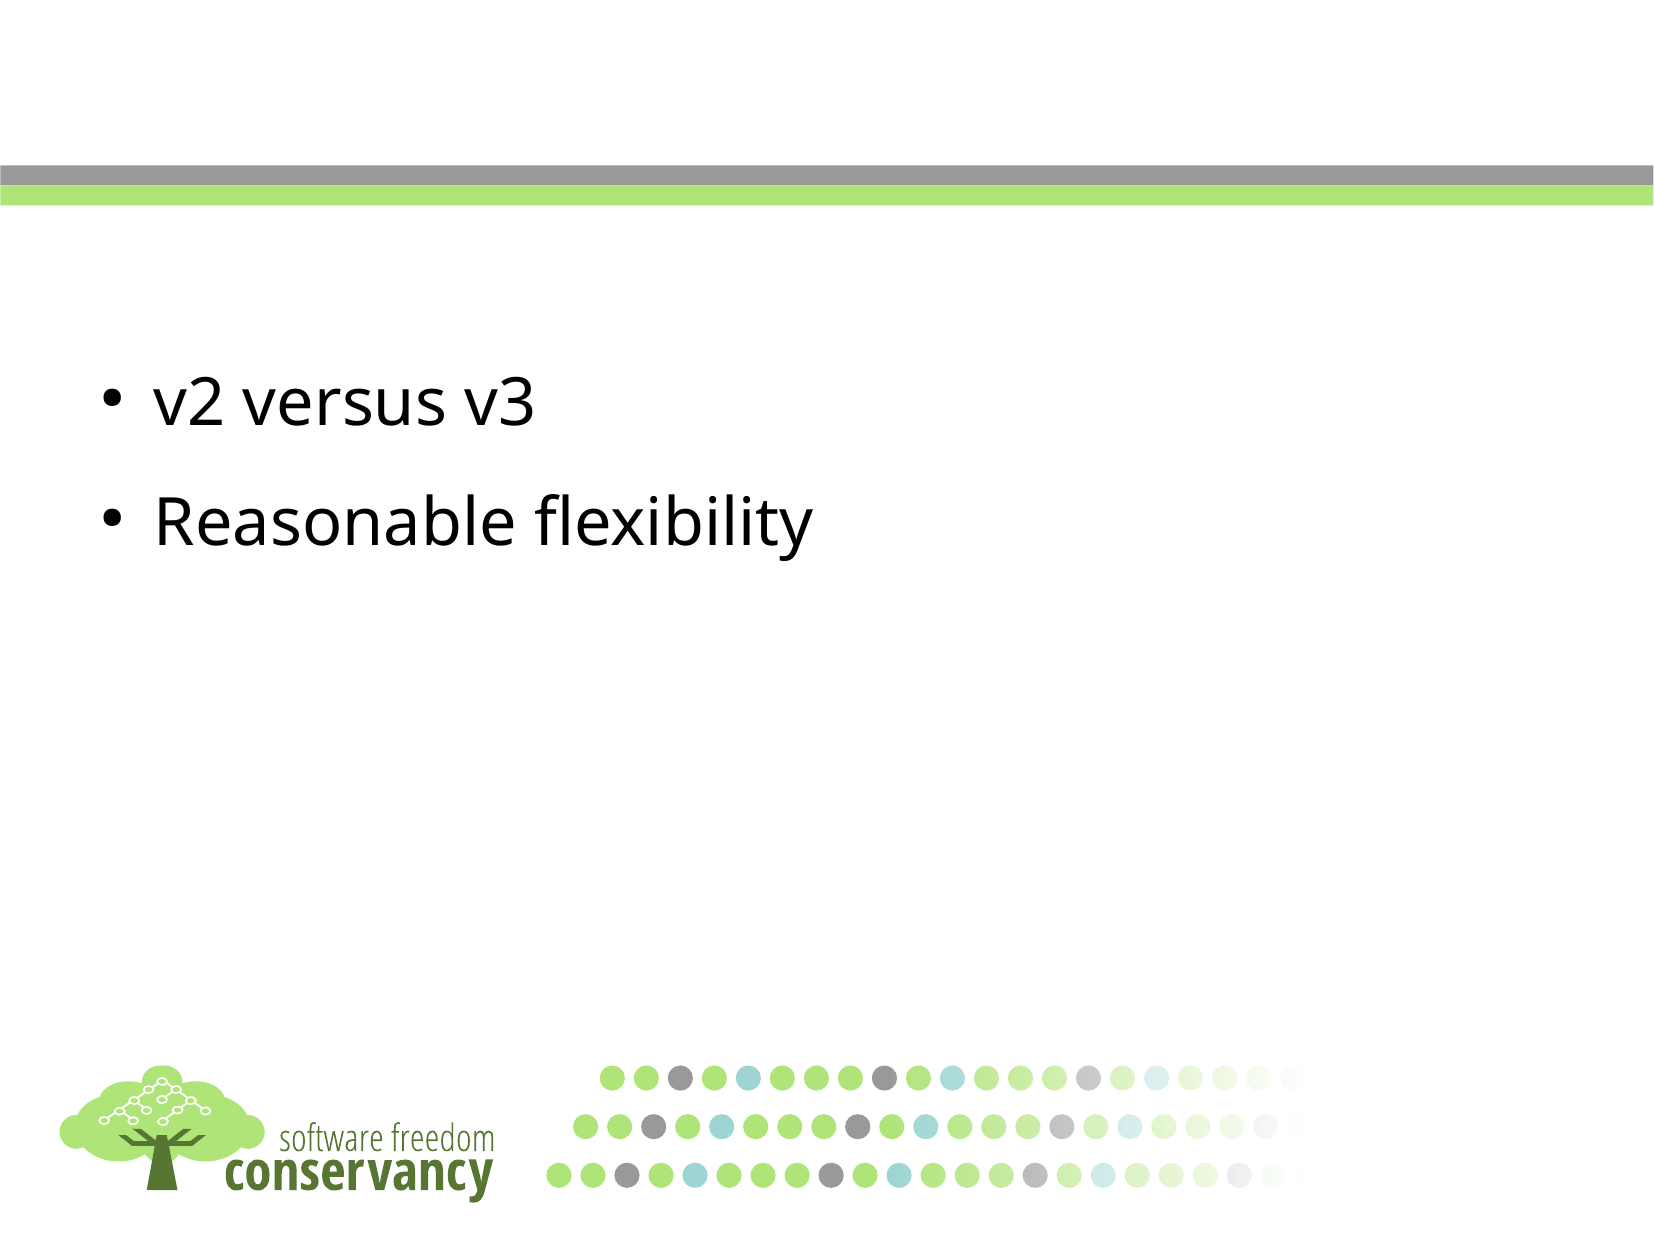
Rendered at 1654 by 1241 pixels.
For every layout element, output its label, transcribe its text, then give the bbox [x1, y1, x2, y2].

list v2 versus v3 Reasonable flexibility [82, 354, 1538, 886]
